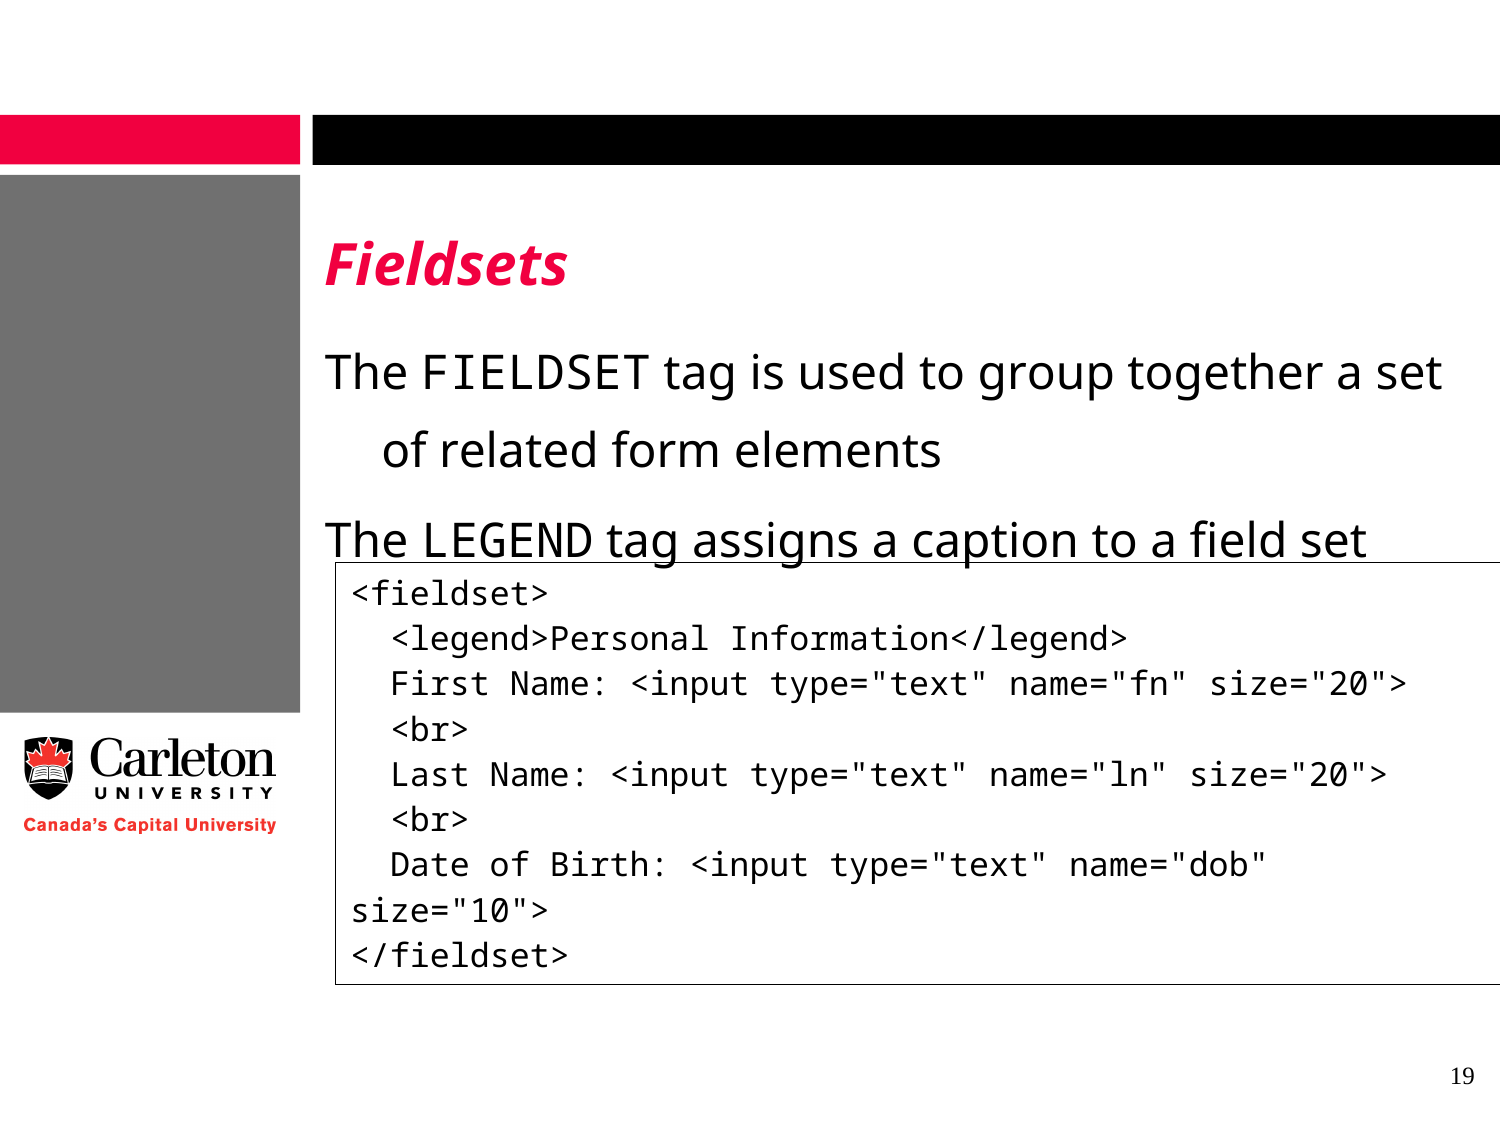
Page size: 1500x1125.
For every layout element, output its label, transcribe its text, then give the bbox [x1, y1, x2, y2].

picture [24, 737, 276, 834]
list The FIELDSET tag is used to group together a set of related form elements The LEGEND tag assigns a caption to a field set [336, 942, 1450, 984]
list The FIELDSET tag is used to group together a set of related form elements The LEGEND tag assigns a caption to a field set [324, 324, 1450, 1036]
title Fieldsets [324, 194, 1450, 324]
text_box <fieldset> <legend>Personal Information</legend> First Name: <input type="text" name="fn" size="20"> <br> Last Name: <input type="text" name="ln" size="20"> <br> Date of Birth: <input type="text" name="dob" size="10"> </fieldset> [335, 562, 1500, 942]
